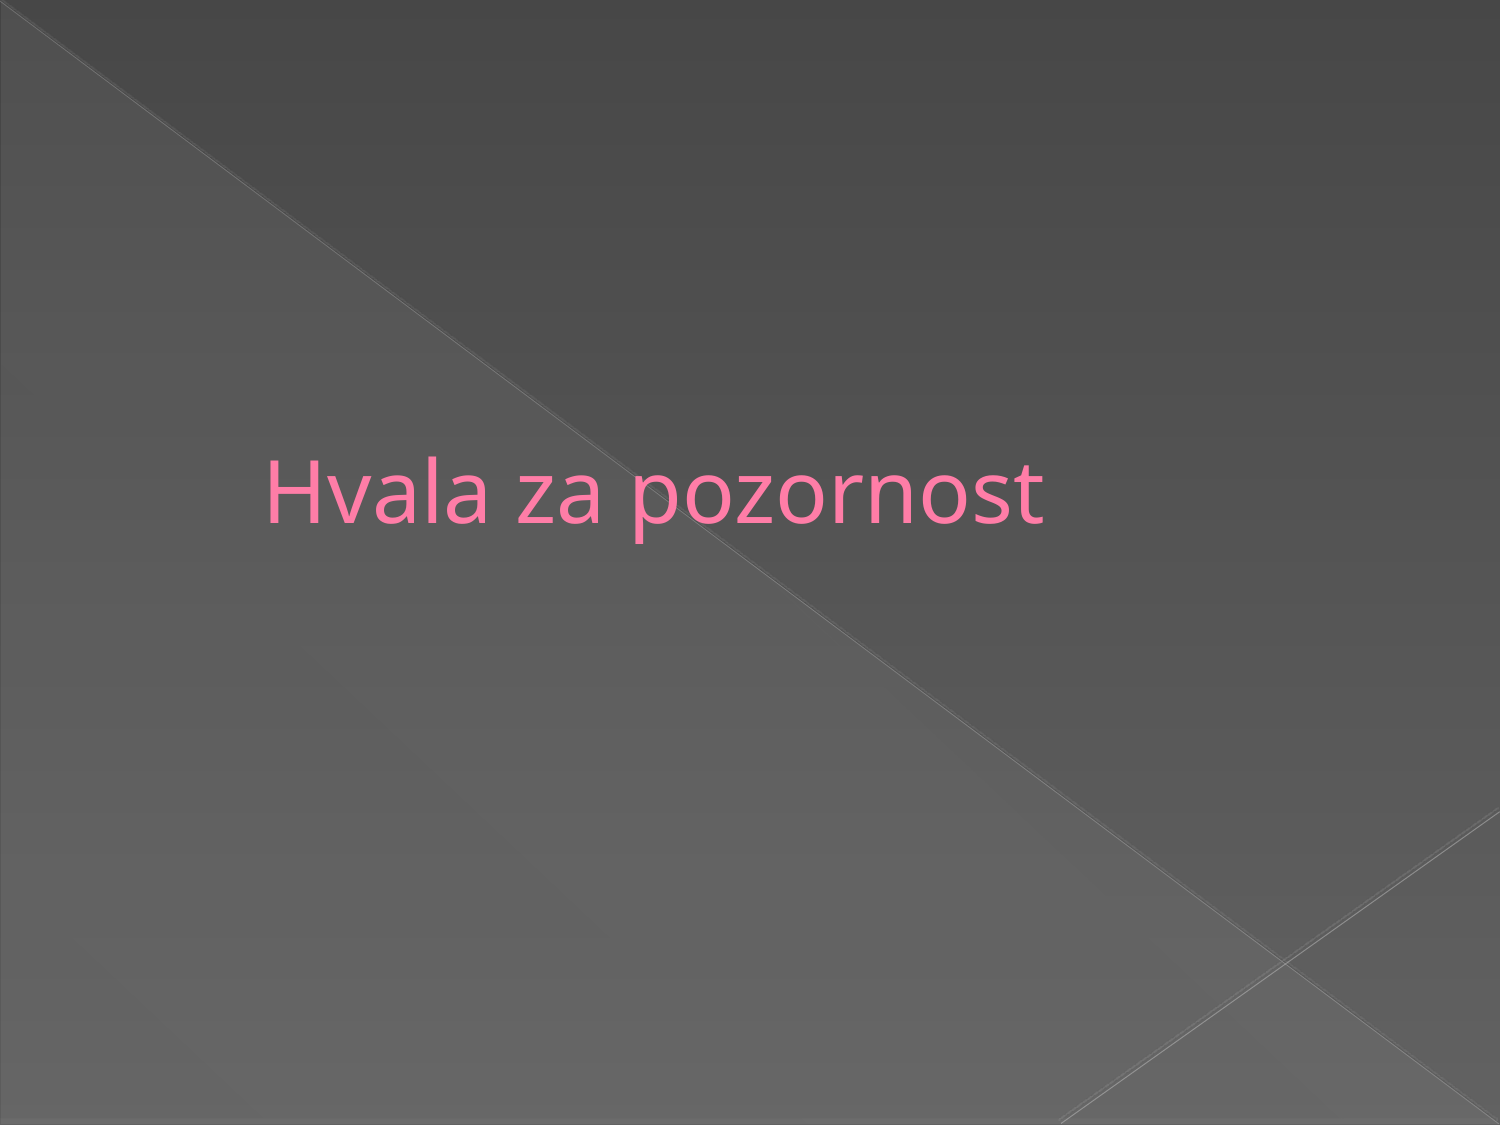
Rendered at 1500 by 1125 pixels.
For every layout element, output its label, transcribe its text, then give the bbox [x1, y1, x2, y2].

title Hvala za pozornost [100, 373, 1451, 603]
